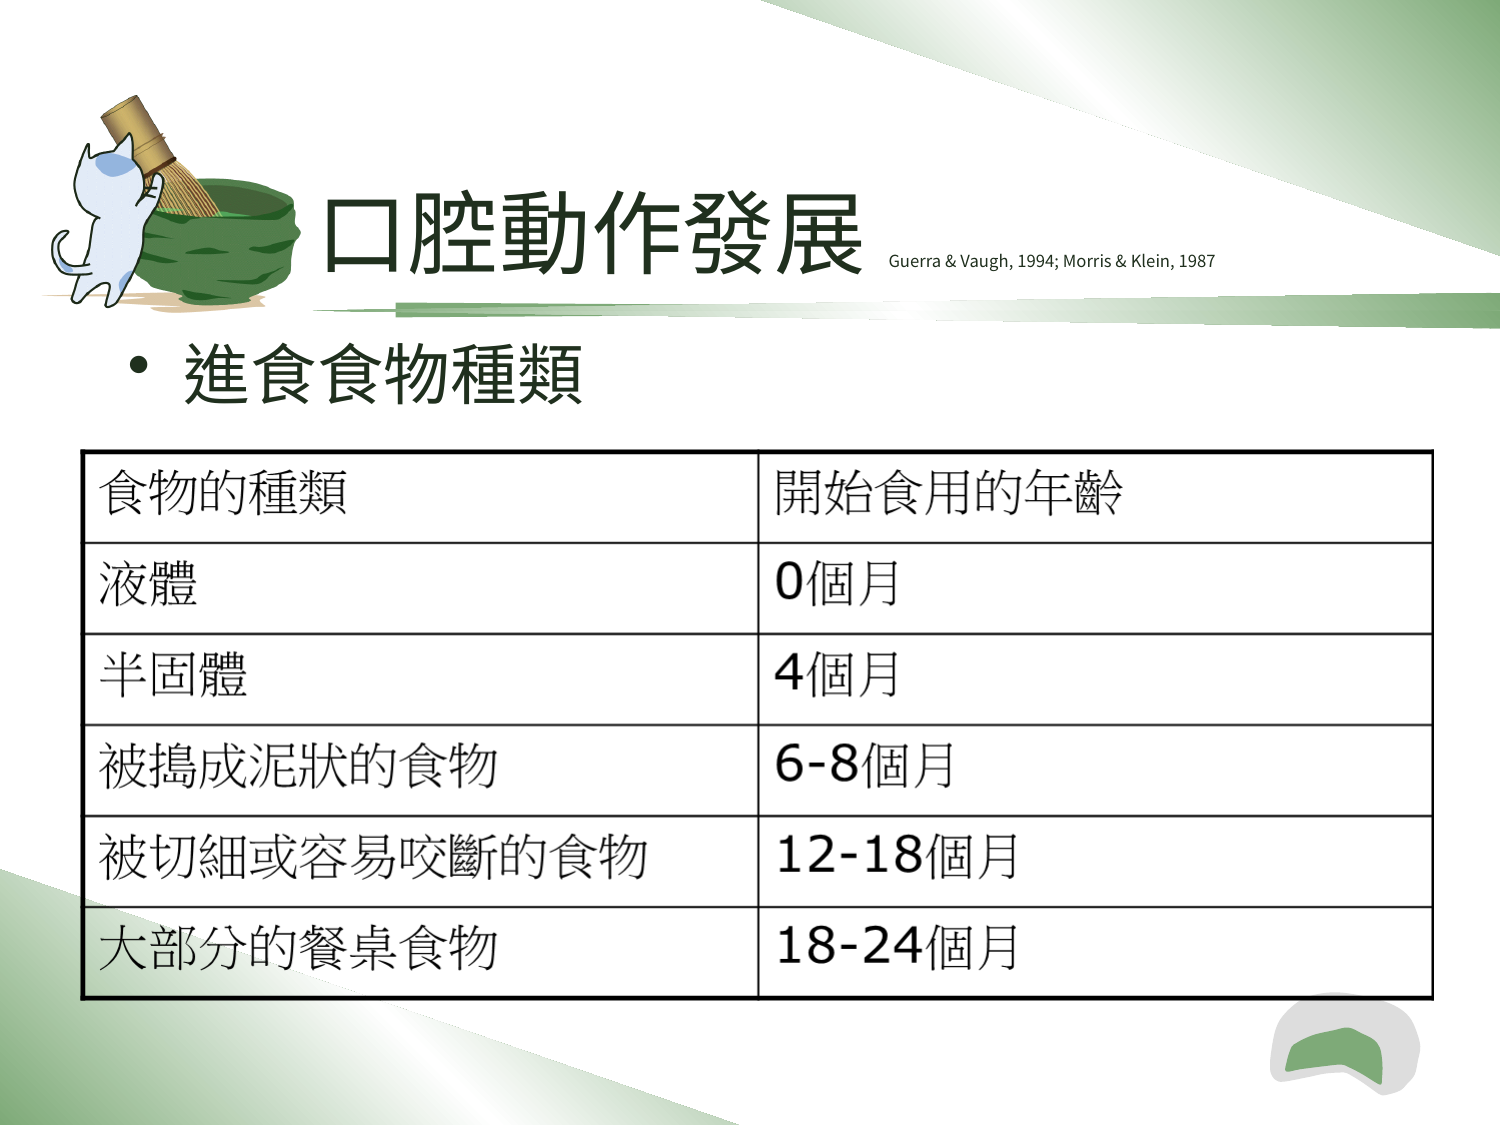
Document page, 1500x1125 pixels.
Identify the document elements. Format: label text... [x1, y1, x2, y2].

picture [29, 90, 306, 318]
picture [67, 444, 1434, 1005]
title 口腔動作發展Guerra & Vaugh, 1994; Morris & Klein, 1987 [301, 137, 1388, 324]
list 進食食物種類 [112, 324, 1388, 444]
